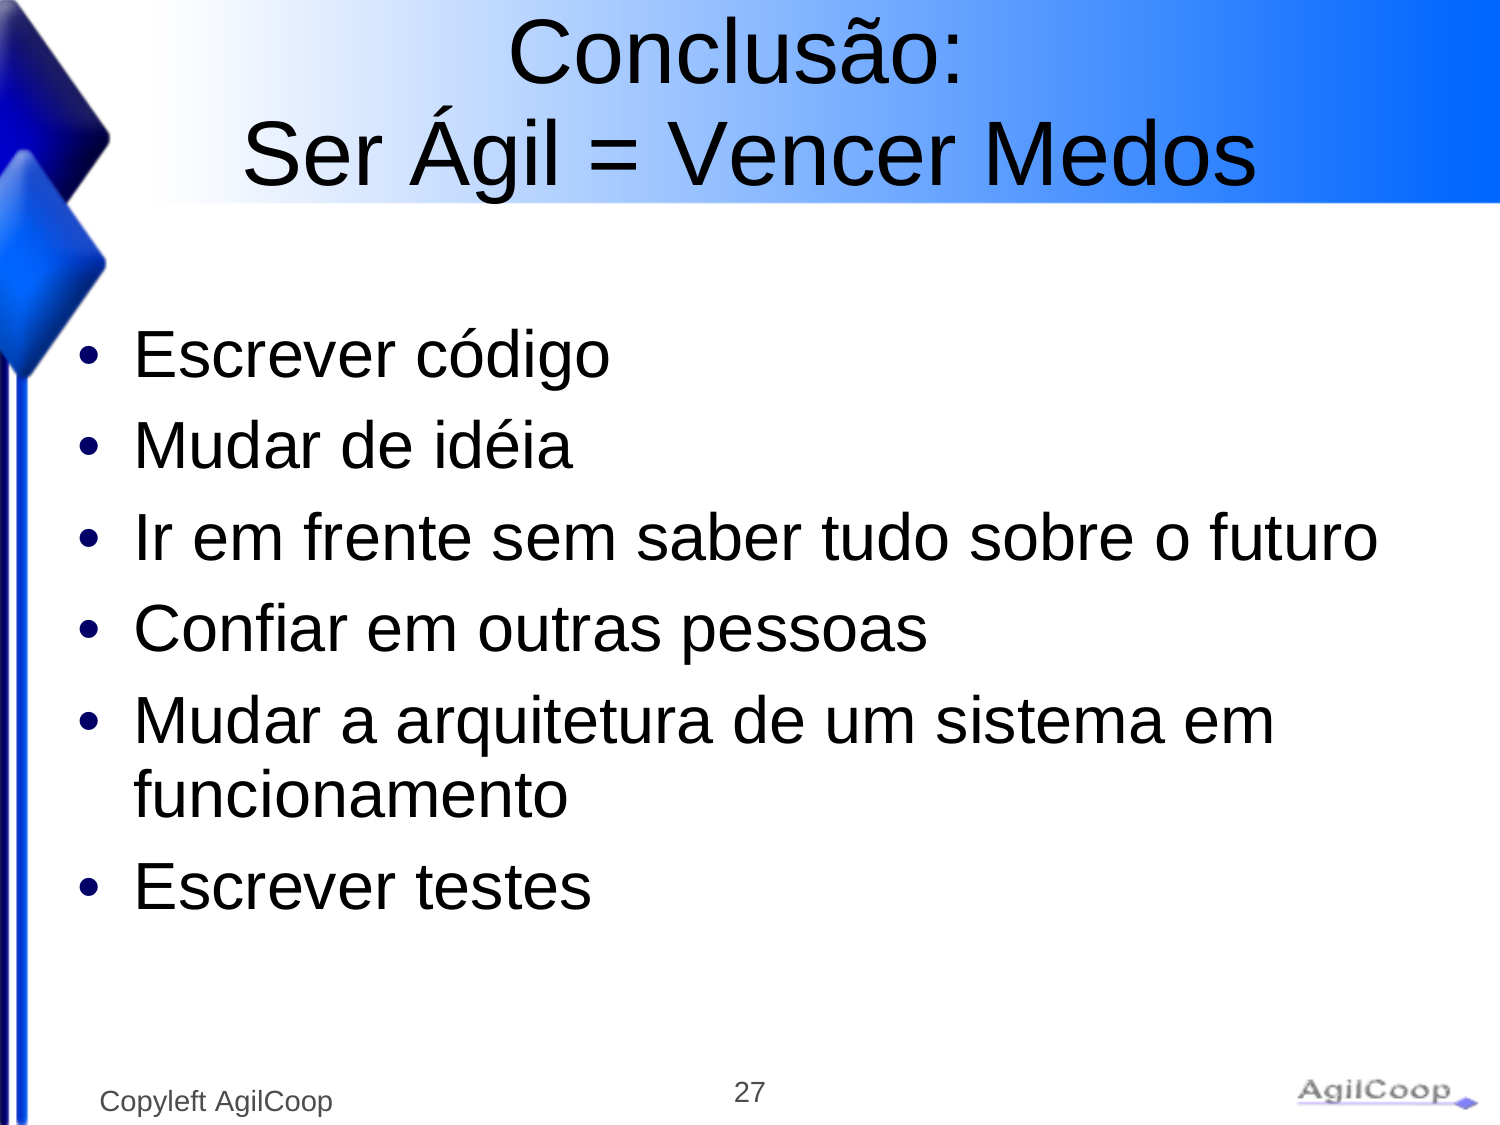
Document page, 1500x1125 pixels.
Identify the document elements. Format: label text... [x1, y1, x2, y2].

picture [0, 0, 1500, 1125]
title Conclusão: Ser Ágil = Vencer Medos [75, 0, 1426, 216]
list Escrever código Mudar de idéia Ir em frente sem saber tudo sobre o futuro Confiar em outras pessoas Mudar a arquitetura de um sistema em funcionamento Escrever testes [62, 309, 1438, 994]
